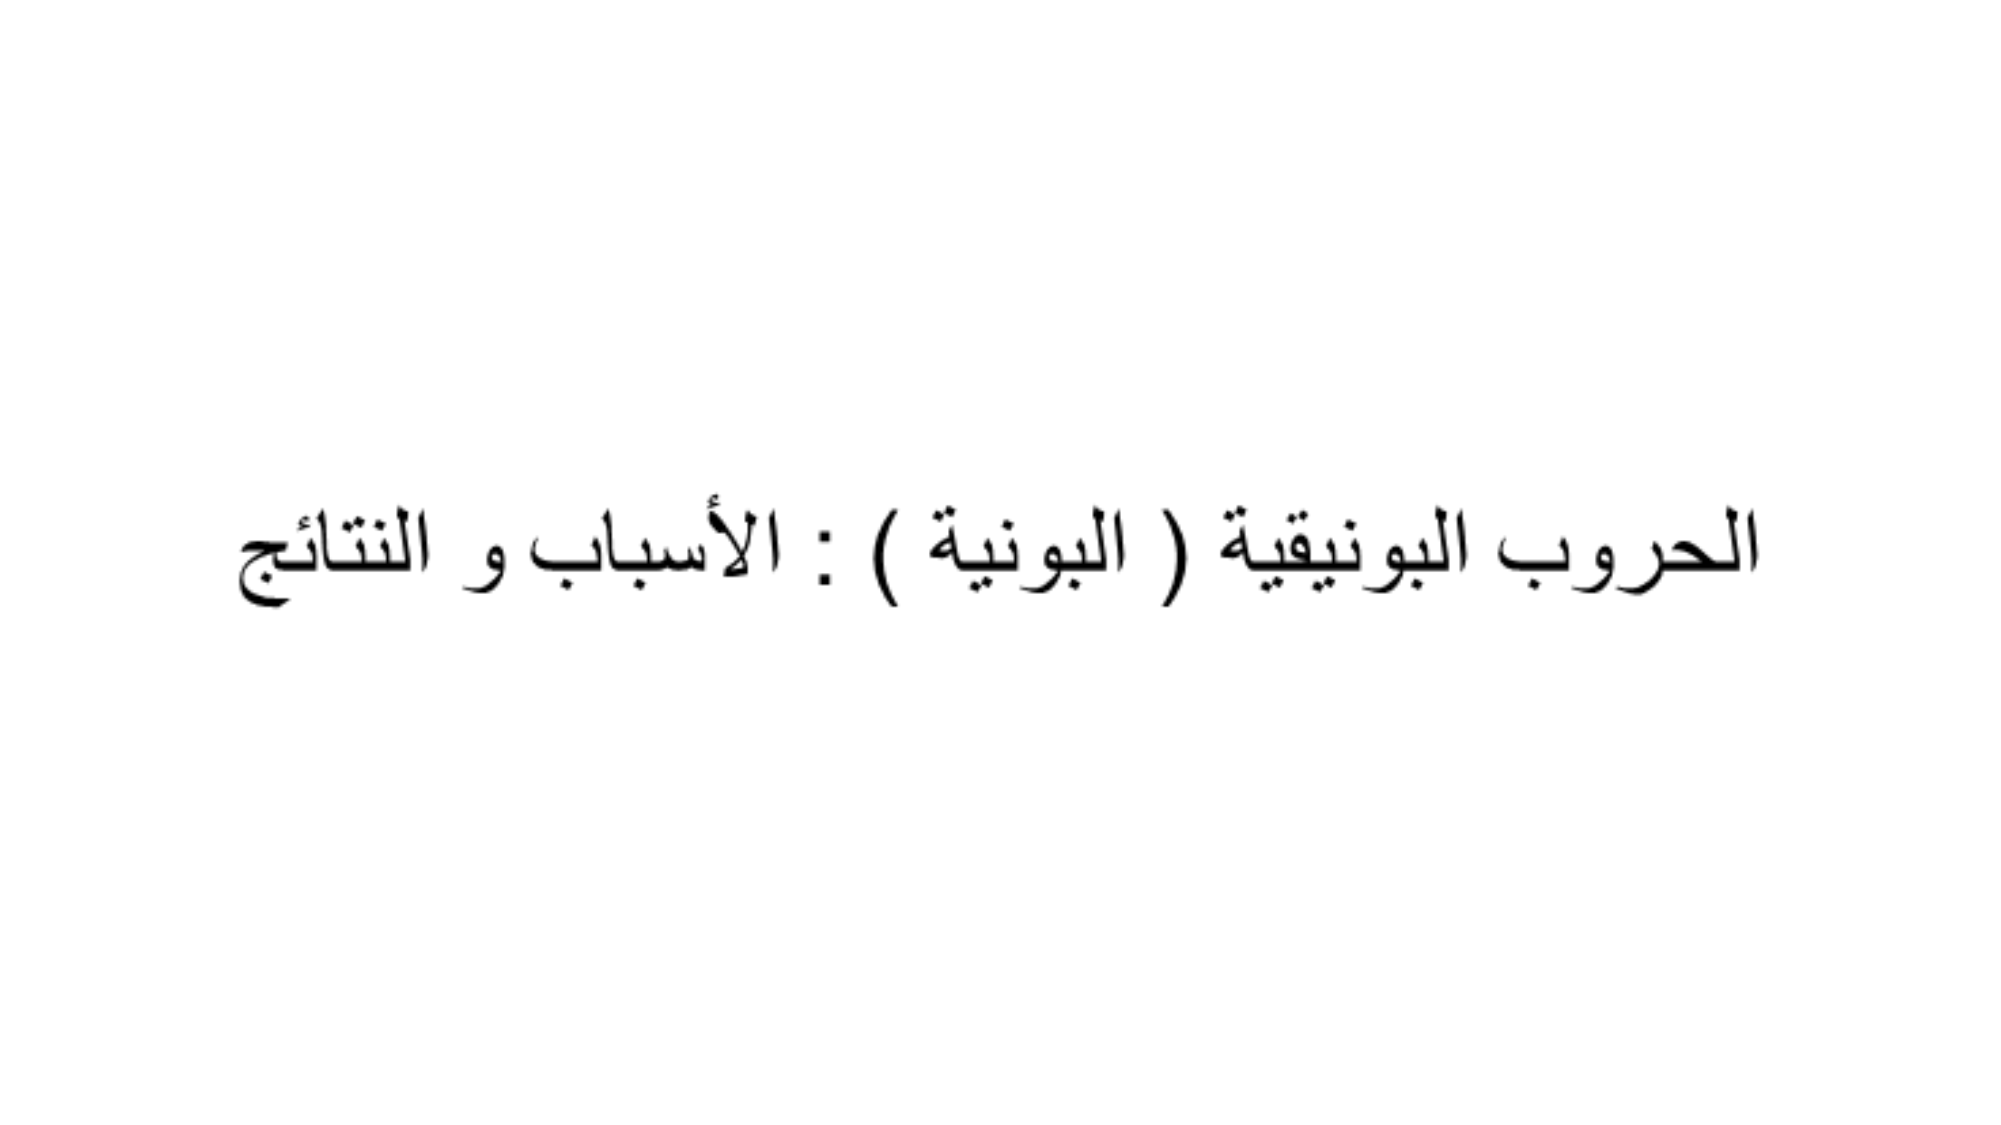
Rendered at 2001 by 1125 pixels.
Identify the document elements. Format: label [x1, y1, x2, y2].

picture [175, 452, 1825, 673]
